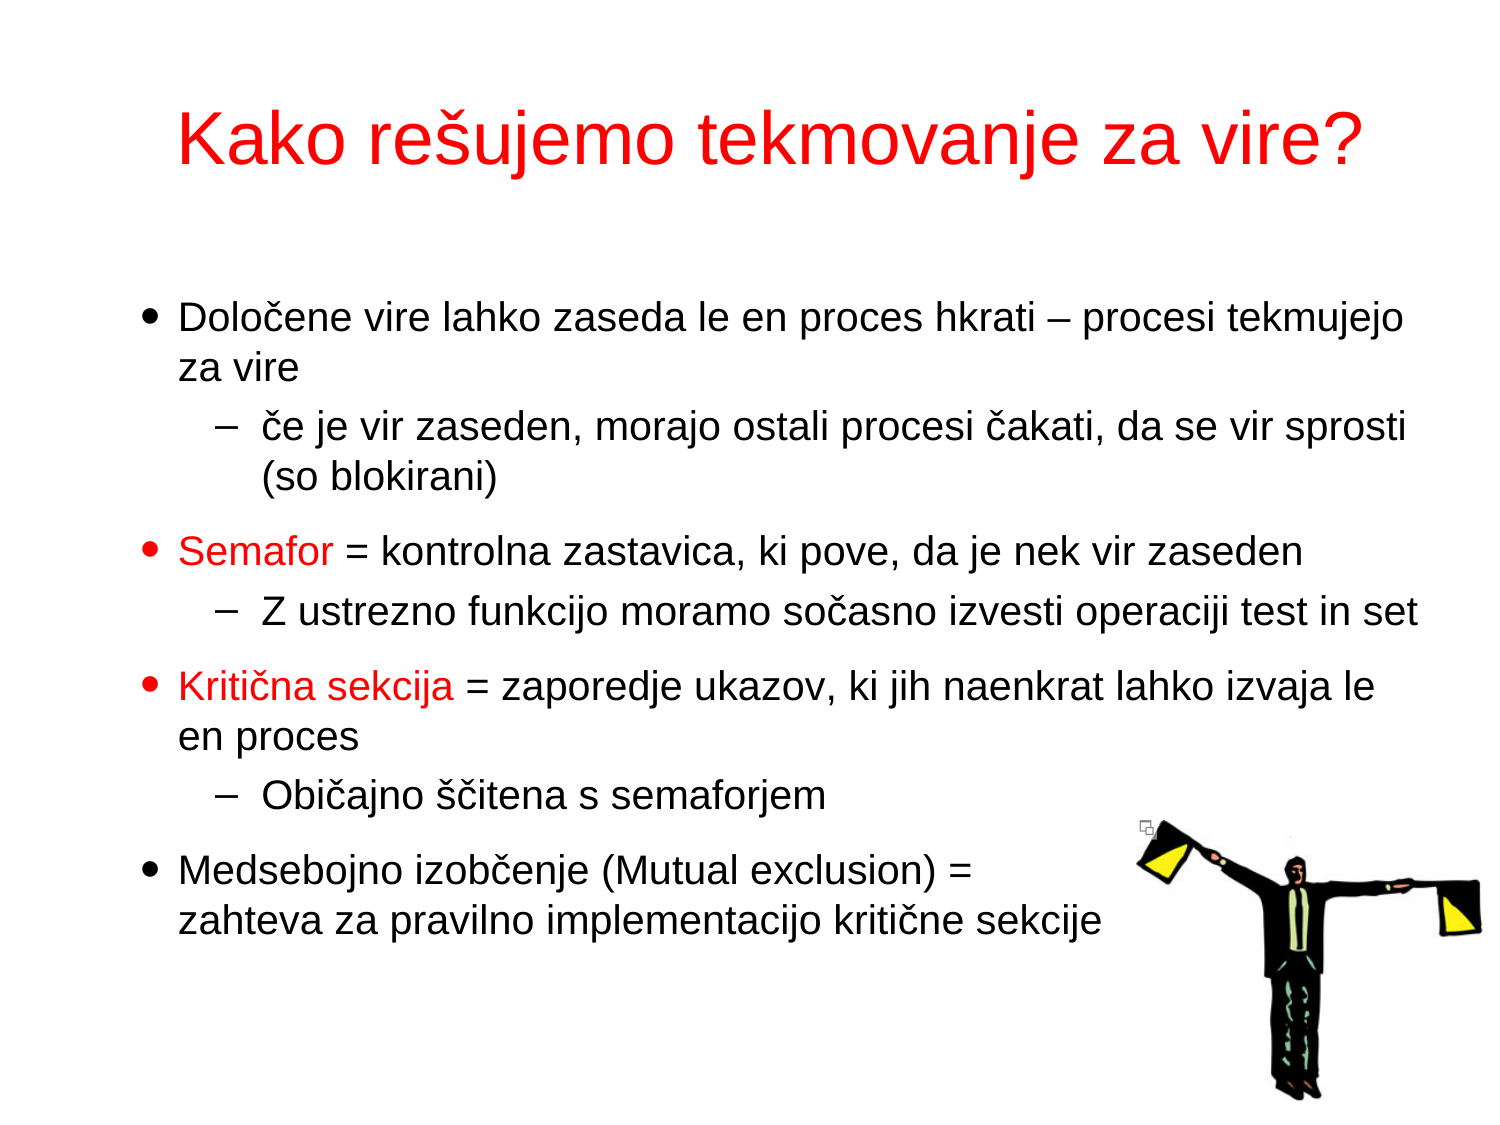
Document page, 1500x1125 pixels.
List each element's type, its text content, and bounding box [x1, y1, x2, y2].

title Kako rešujemo tekmovanje za vire? [105, 82, 1436, 188]
picture [1126, 804, 1488, 1113]
list Določene vire lahko zaseda le en proces hkrati – procesi tekmujejo za vire če je vir zaseden, morajo ostali procesi čakati, da se vir sprosti (so blokirani) Semafor = kontrolna zastavica, ki pove, da je nek vir zaseden Z ustrezno funkcijo moramo sočasno izvesti operaciji test in set Kritična sekcija = zaporedje ukazov, ki jih naenkrat lahko izvaja le en proces Običajno ščitena s semaforjem Medsebojno izobčenje (Mutual exclusion) = zahteva za pravilno implementacijo kritične sekcije [125, 282, 1436, 1008]
